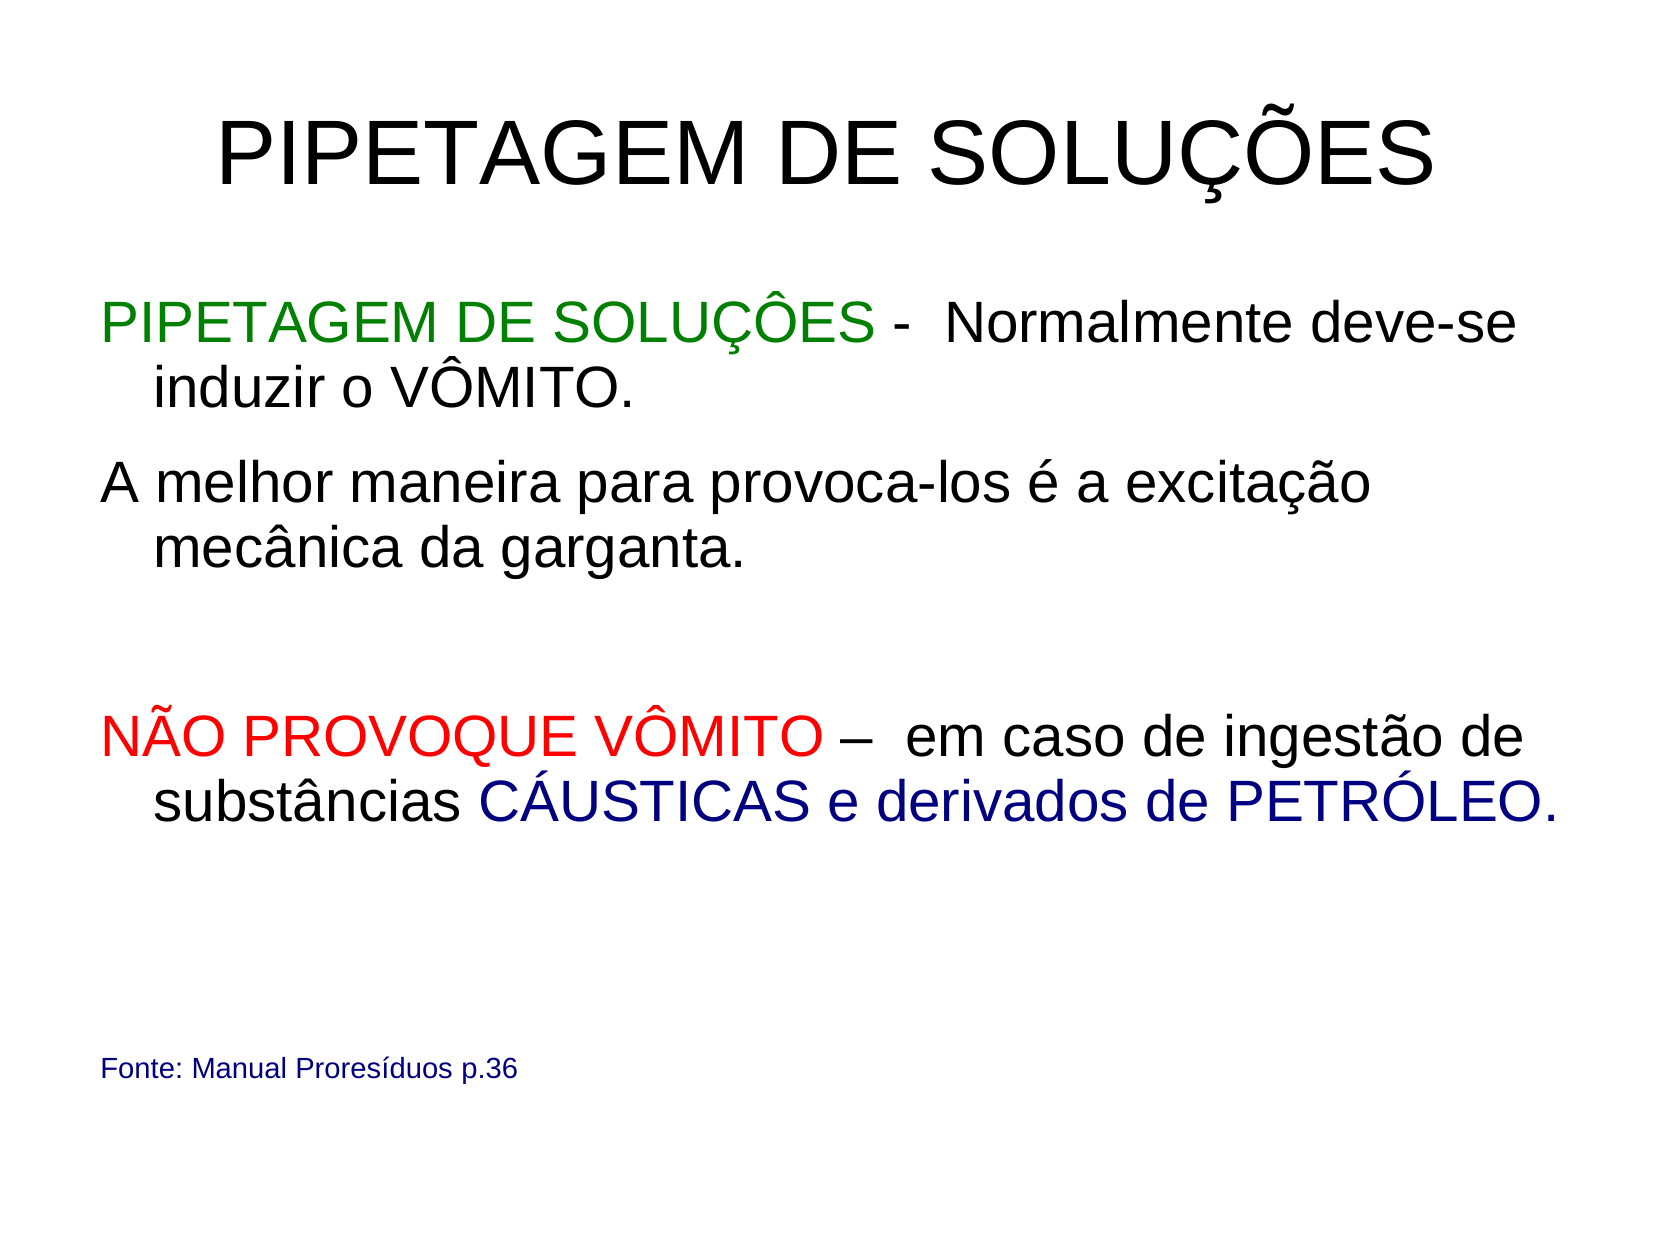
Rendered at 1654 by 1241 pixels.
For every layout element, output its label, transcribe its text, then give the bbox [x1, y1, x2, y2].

title PIPETAGEM DE SOLUÇÕES [82, 49, 1571, 257]
list PIPETAGEM DE SOLUÇÔES - Normalmente deve-se induzir o VÔMITO. A melhor maneira para provoca-los é a excitação mecânica da garganta. NÃO PROVOQUE VÔMITO – em caso de ingestão de substâncias CÁUSTICAS e derivados de PETRÓLEO. Fonte: Manual Proresíduos p.36 [82, 290, 1571, 1149]
